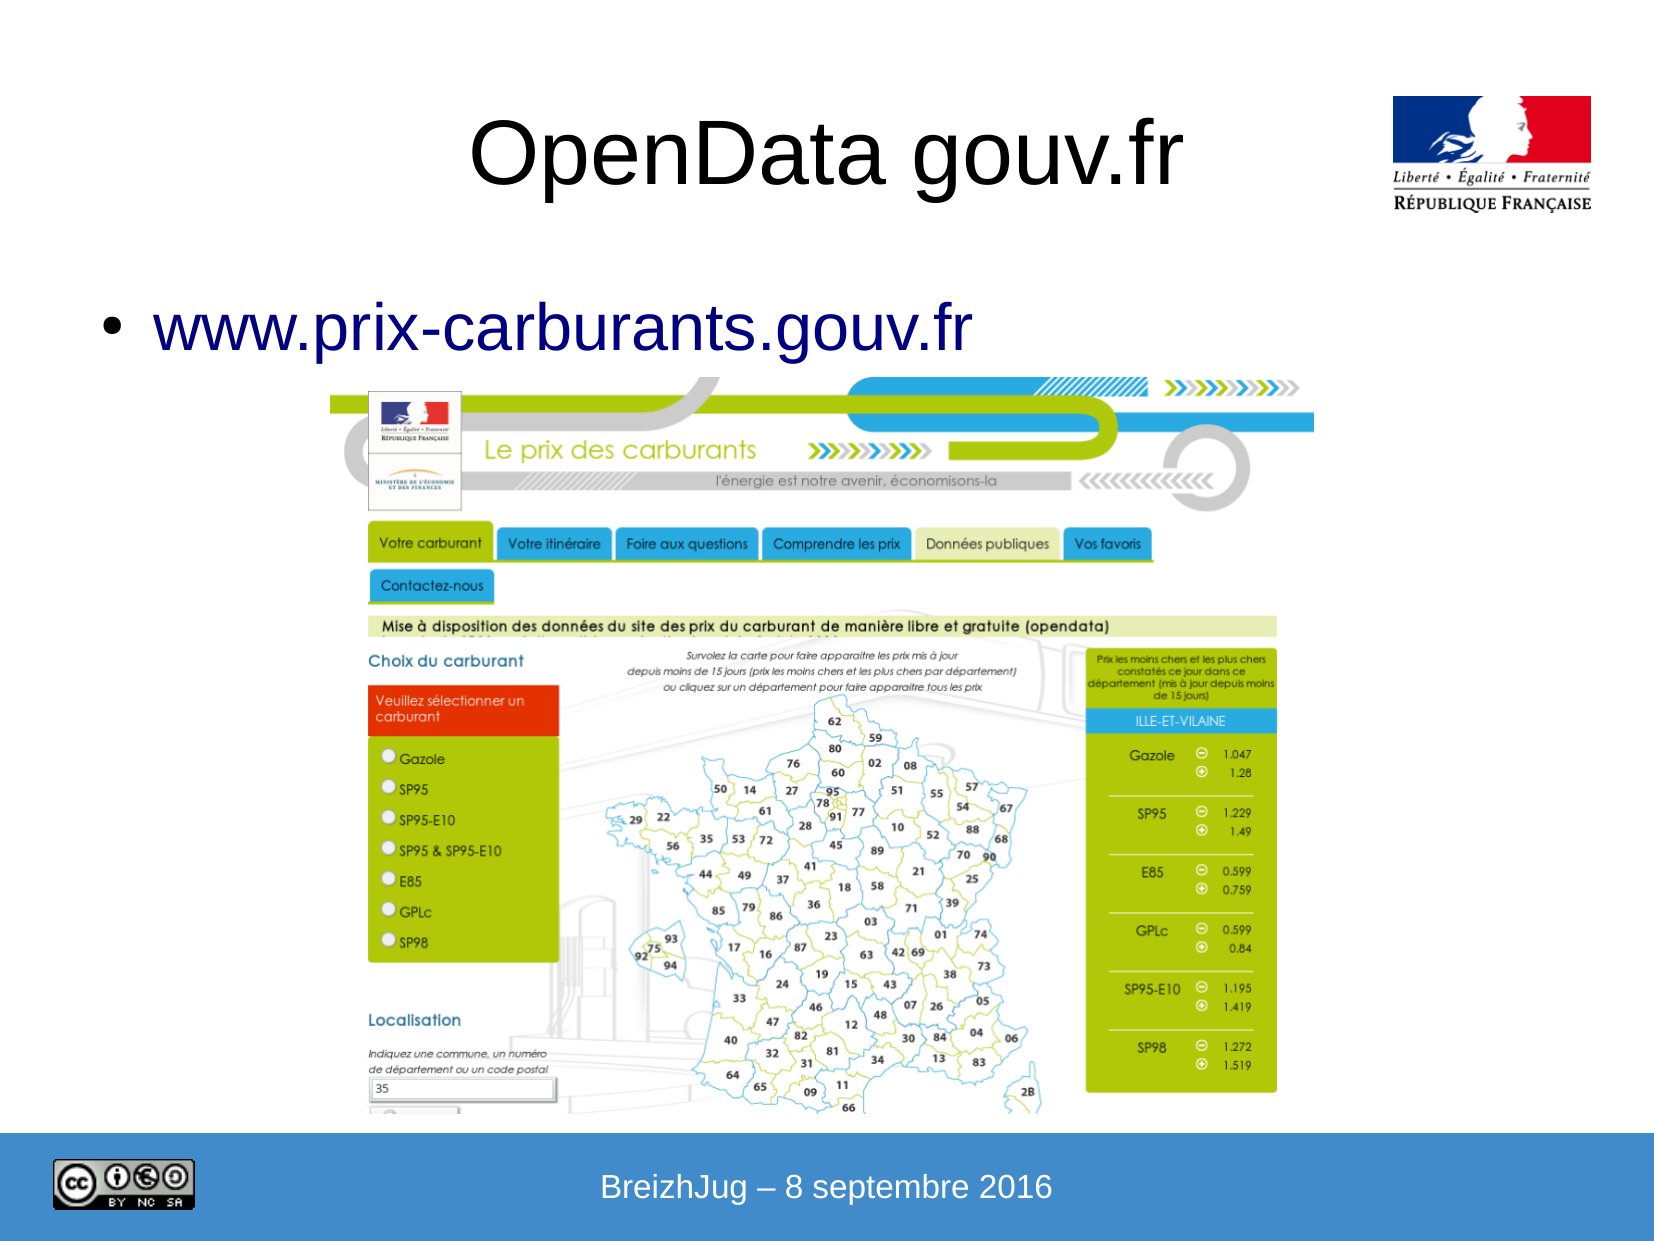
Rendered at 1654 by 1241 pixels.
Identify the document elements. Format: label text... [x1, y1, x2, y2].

picture [330, 377, 1314, 1114]
title OpenData gouv.fr [82, 49, 1571, 257]
list www.prix-carburants.gouv.fr [82, 290, 1571, 1010]
picture [53, 1159, 195, 1210]
picture [1393, 96, 1591, 213]
